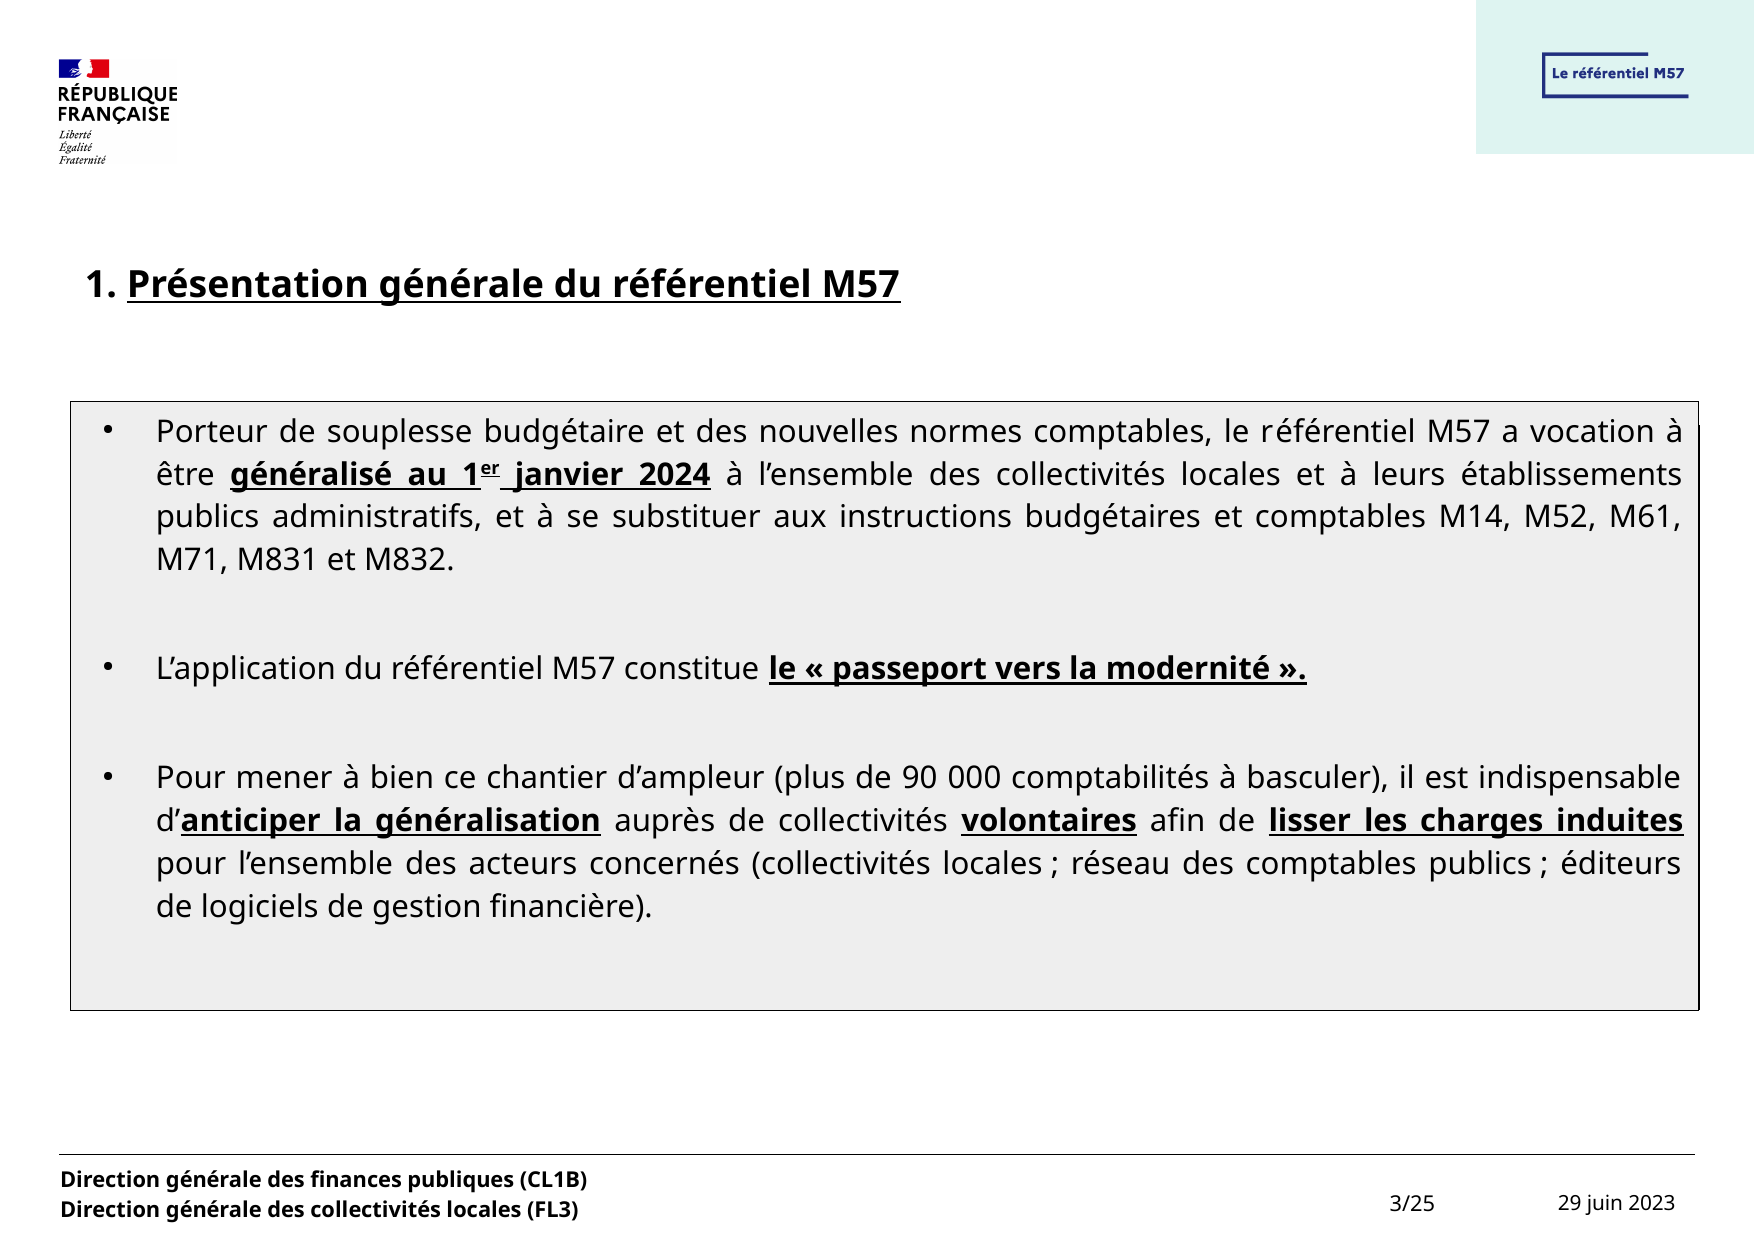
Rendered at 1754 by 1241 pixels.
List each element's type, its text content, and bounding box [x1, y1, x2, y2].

text_box Porteur de souplesse budgétaire et des nouvelles normes comptables, le référentiel M57 a vocation à être généralisé au 1er janvier 2024 à l’ensemble des collectivités locales et à leurs établissements publics administratifs, et à se substituer aux instructions budgétaires et comptables M14, M52, M61, M71, M831 et M832. L’application du référentiel M57 constitue le « passeport vers la modernité ». Pour mener à bien ce chantier d’ampleur (plus de 90 000 comptabilités à basculer), il est indispensable d’anticiper la généralisation auprès de collectivités volontaires afin de lisser les charges induites pour l’ensemble des acteurs concernés (collectivités locales ; réseau des comptables publics ; éditeurs de logiciels de gestion financière). [70, 401, 1699, 1011]
picture [1476, 0, 1754, 154]
text_box 1. Présentation générale du référentiel M57 [70, 250, 1707, 331]
picture [58, 59, 177, 164]
